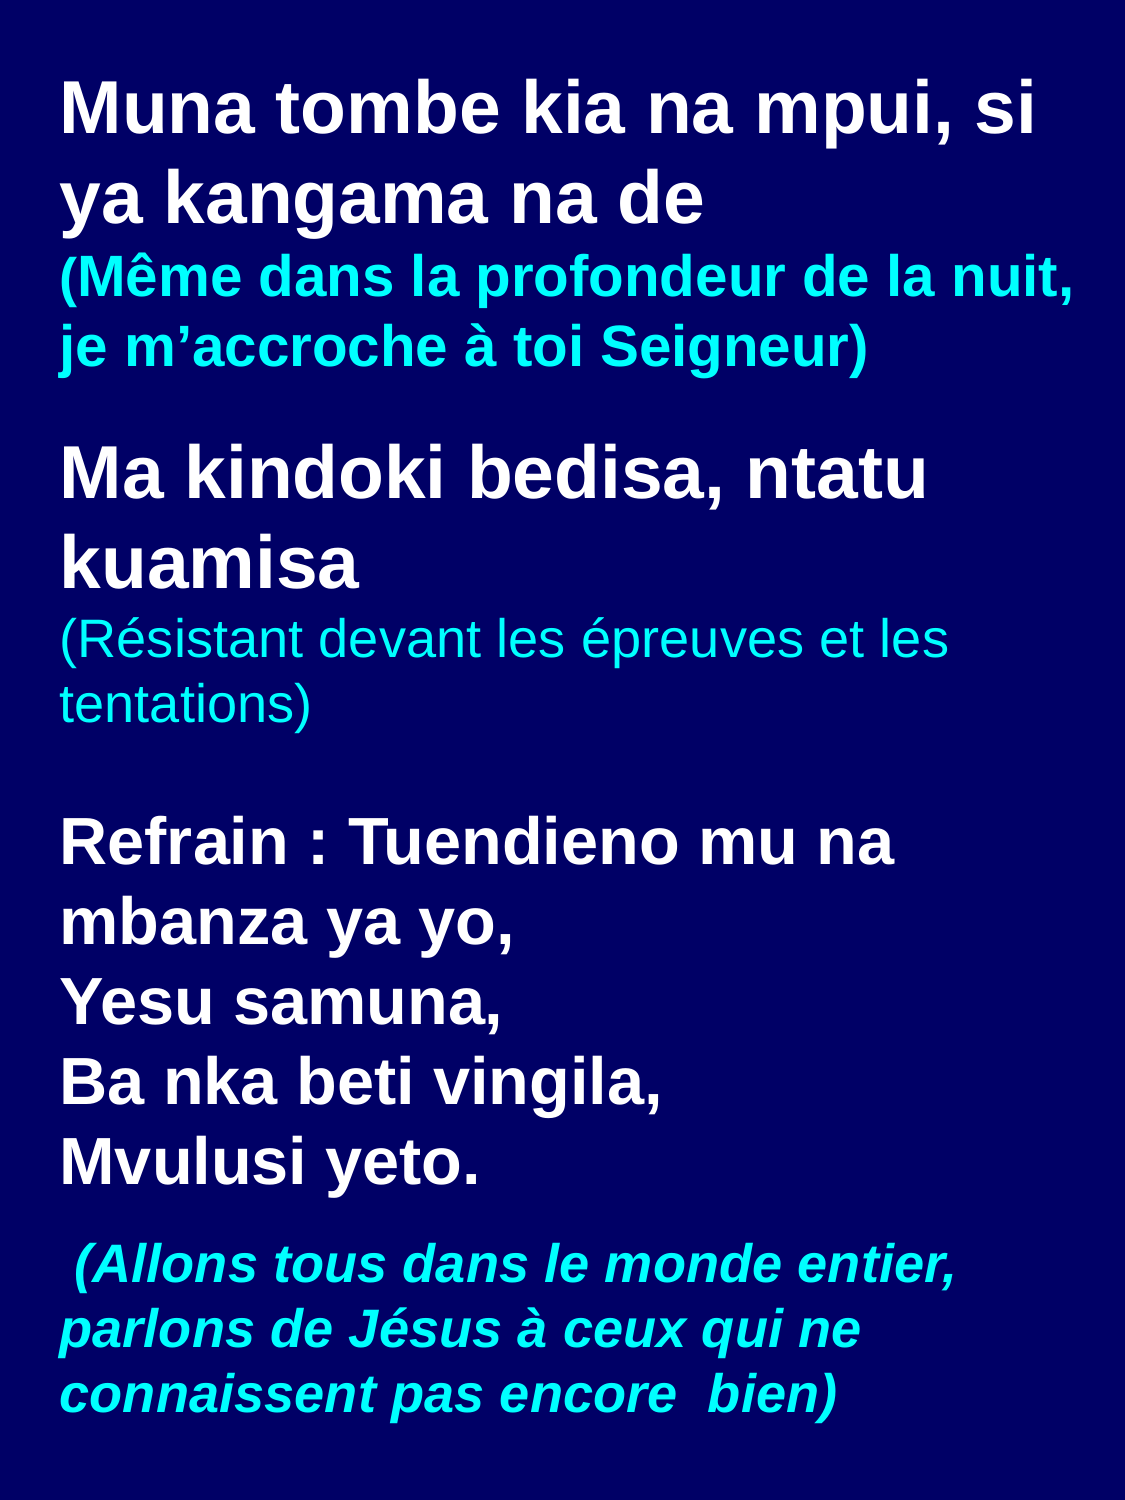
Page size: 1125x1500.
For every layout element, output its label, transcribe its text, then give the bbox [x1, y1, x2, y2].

text_box Muna tombe kia na mpui, si ya kangama na de (Même dans la profondeur de la nuit, je m’accroche à toi Seigneur) Ma kindoki bedisa, ntatu kuamisa (Résistant devant les épreuves et les tentations) Refrain : Tuendieno mu na mbanza ya yo, Yesu samuna, Ba nka beti vingila, Mvulusi yeto. (Allons tous dans le monde entier, parlons de Jésus à ceux qui ne connaissent pas encore bien) [44, 51, 1096, 1500]
